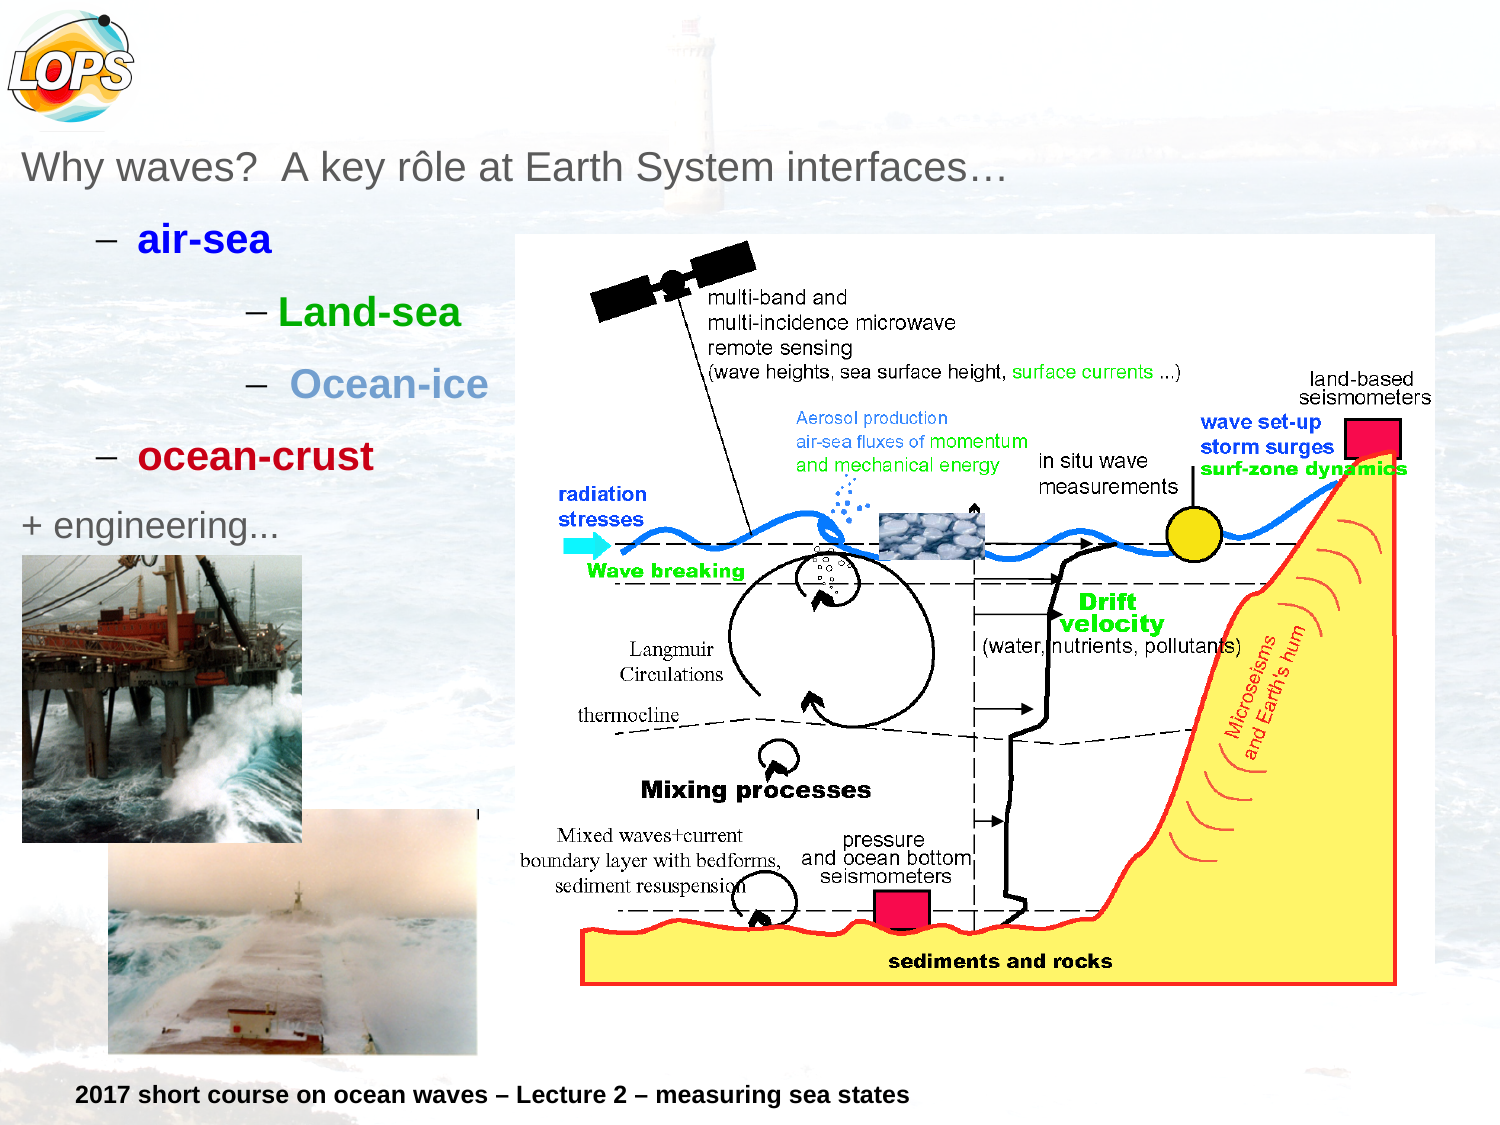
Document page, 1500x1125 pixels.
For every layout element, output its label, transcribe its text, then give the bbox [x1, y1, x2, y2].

text_box Why waves? A key rôle at Earth System interfaces… air-sea Land-sea Ocean-ice ocean-crust + engineering... [6, 129, 1424, 514]
picture [0, 0, 1500, 1125]
